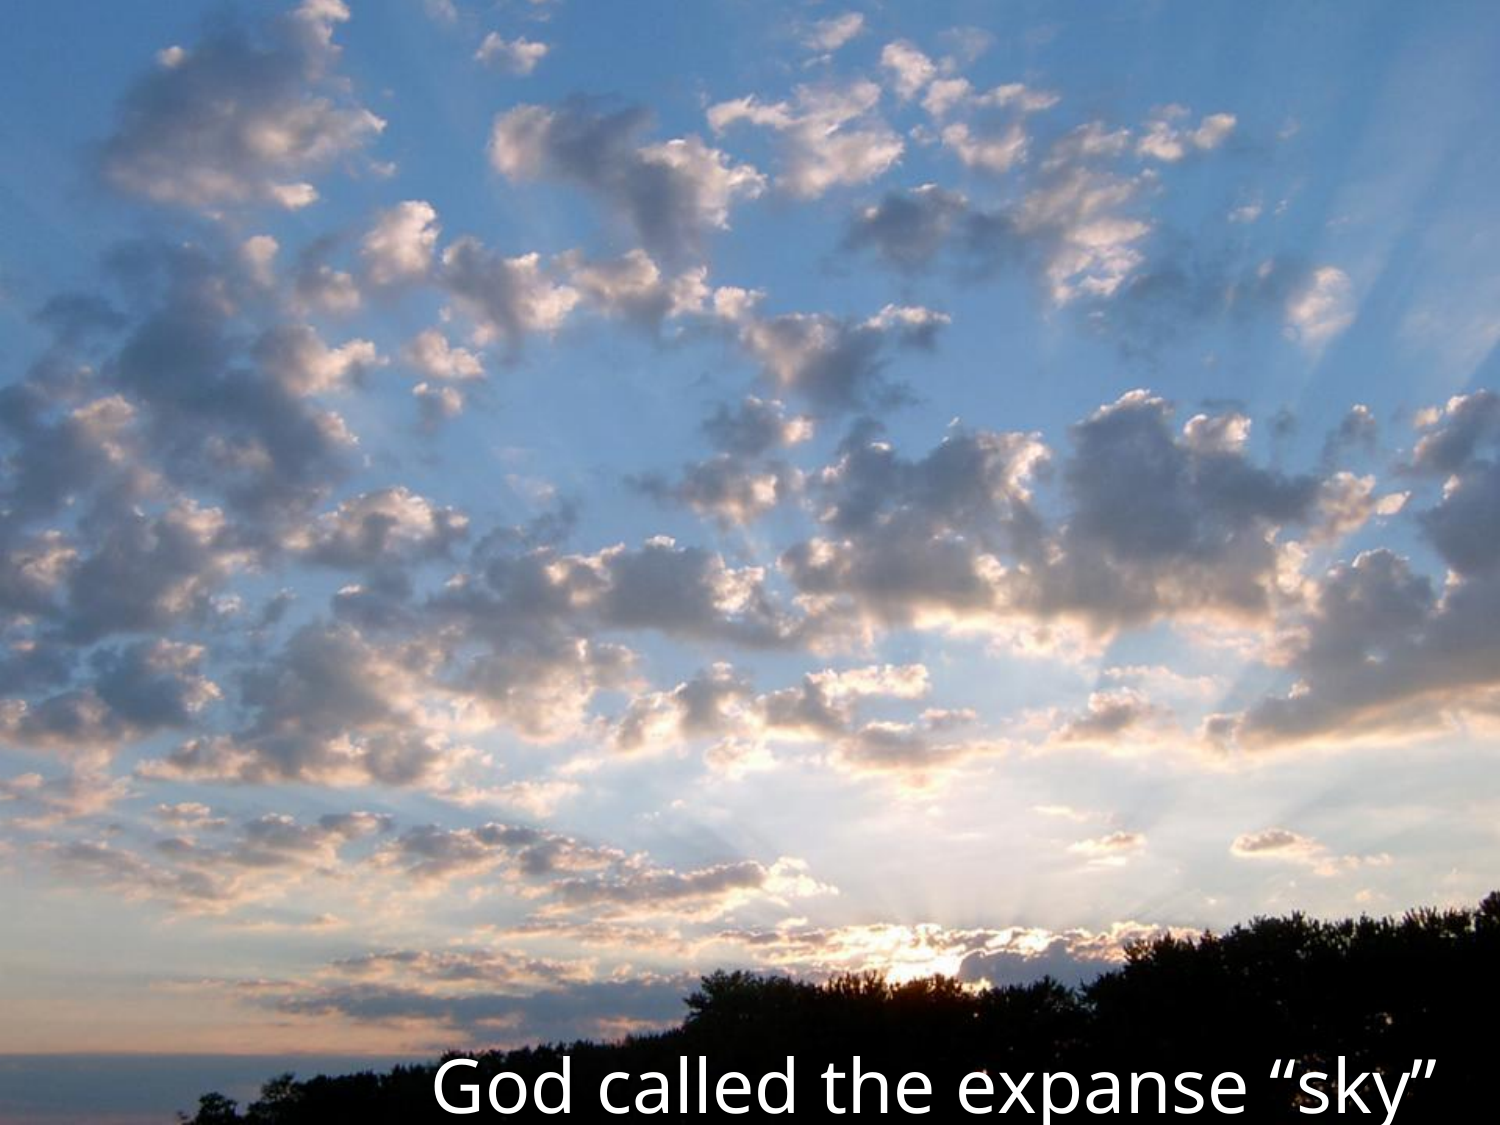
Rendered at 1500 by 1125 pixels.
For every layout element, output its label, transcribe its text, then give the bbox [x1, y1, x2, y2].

text_box God called the expanse “sky” [415, 1030, 1500, 1125]
picture [0, 0, 1500, 1125]
